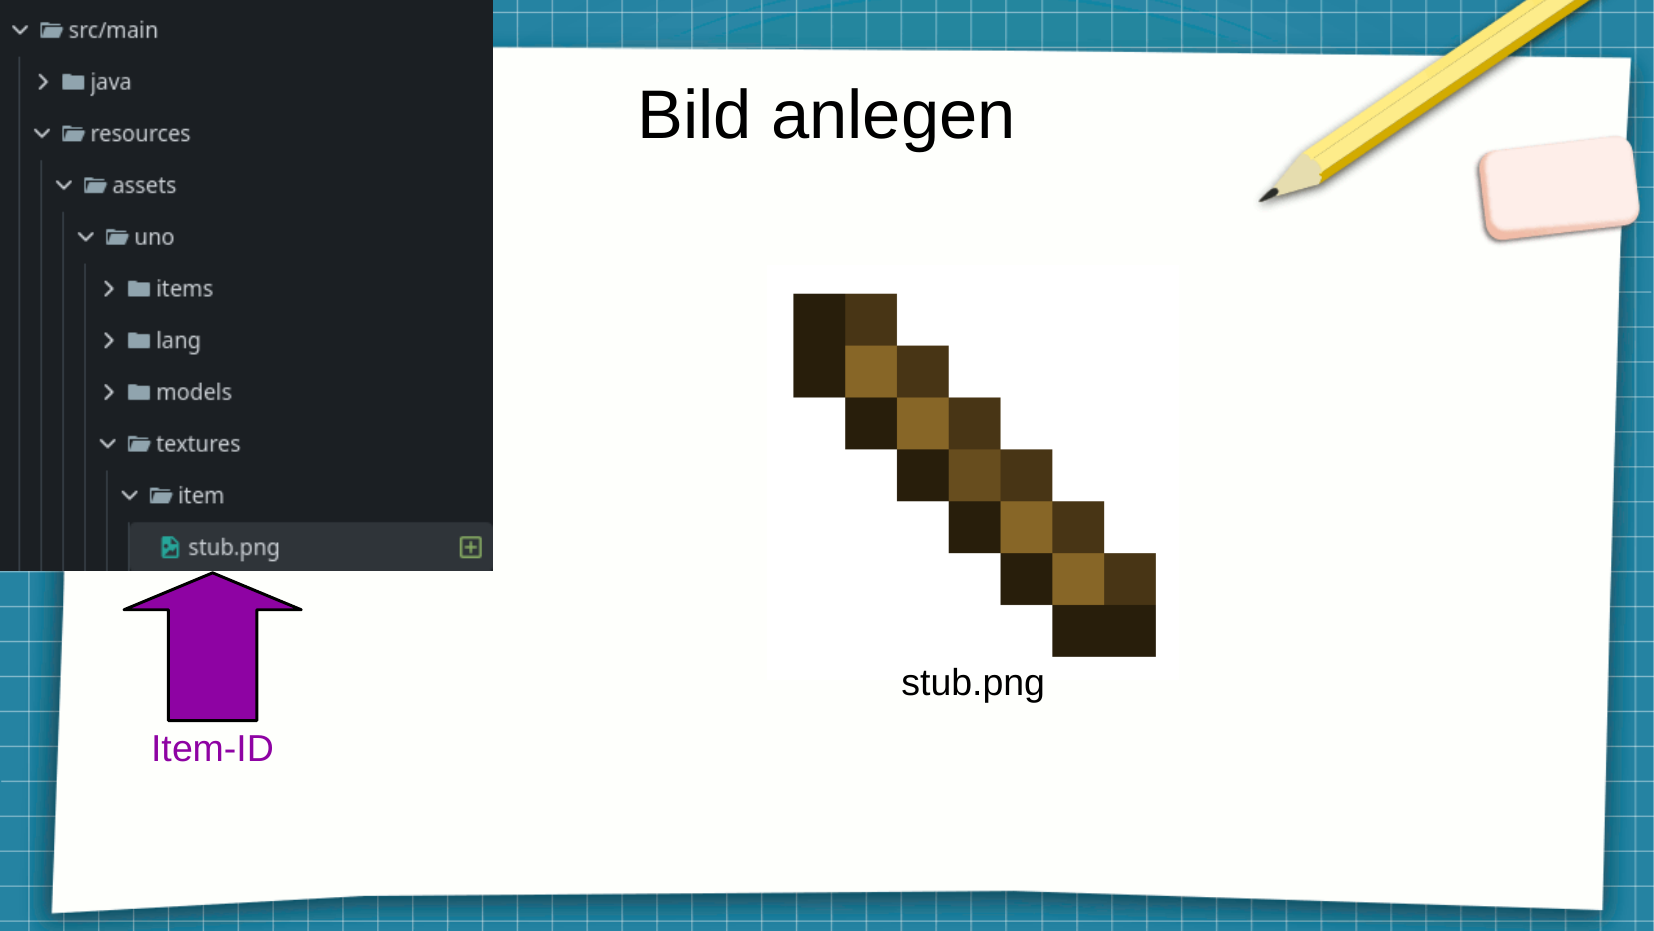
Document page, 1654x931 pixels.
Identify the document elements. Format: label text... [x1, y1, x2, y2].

picture [0, 0, 1654, 931]
title Bild anlegen [493, 37, 1571, 193]
text_box [124, 572, 302, 720]
text_box Item-ID [124, 720, 302, 780]
